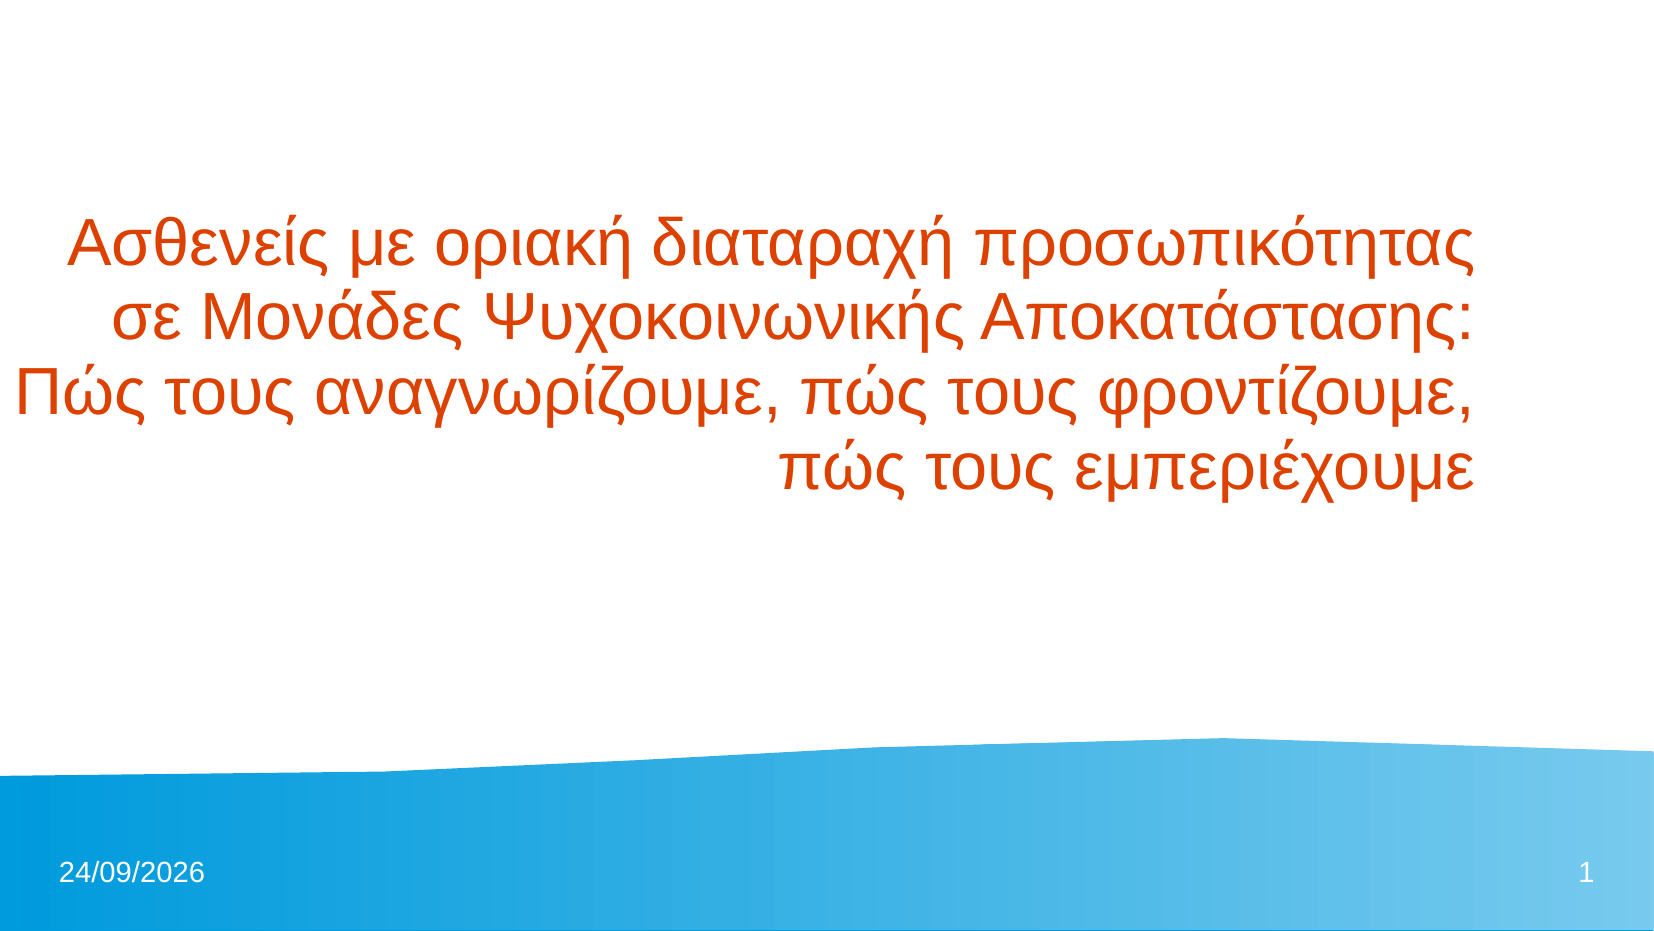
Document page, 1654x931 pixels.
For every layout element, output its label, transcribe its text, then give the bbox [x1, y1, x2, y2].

title Ασθενείς με οριακή διαταραχή προσωπικότητας σε Μονάδες Ψυχοκοινωνικής Αποκατάστασης: Πώς τους αναγνωρίζουμε, πώς τους φροντίζουμε, πώς τους εμπεριέχουμε [0, 204, 1477, 504]
